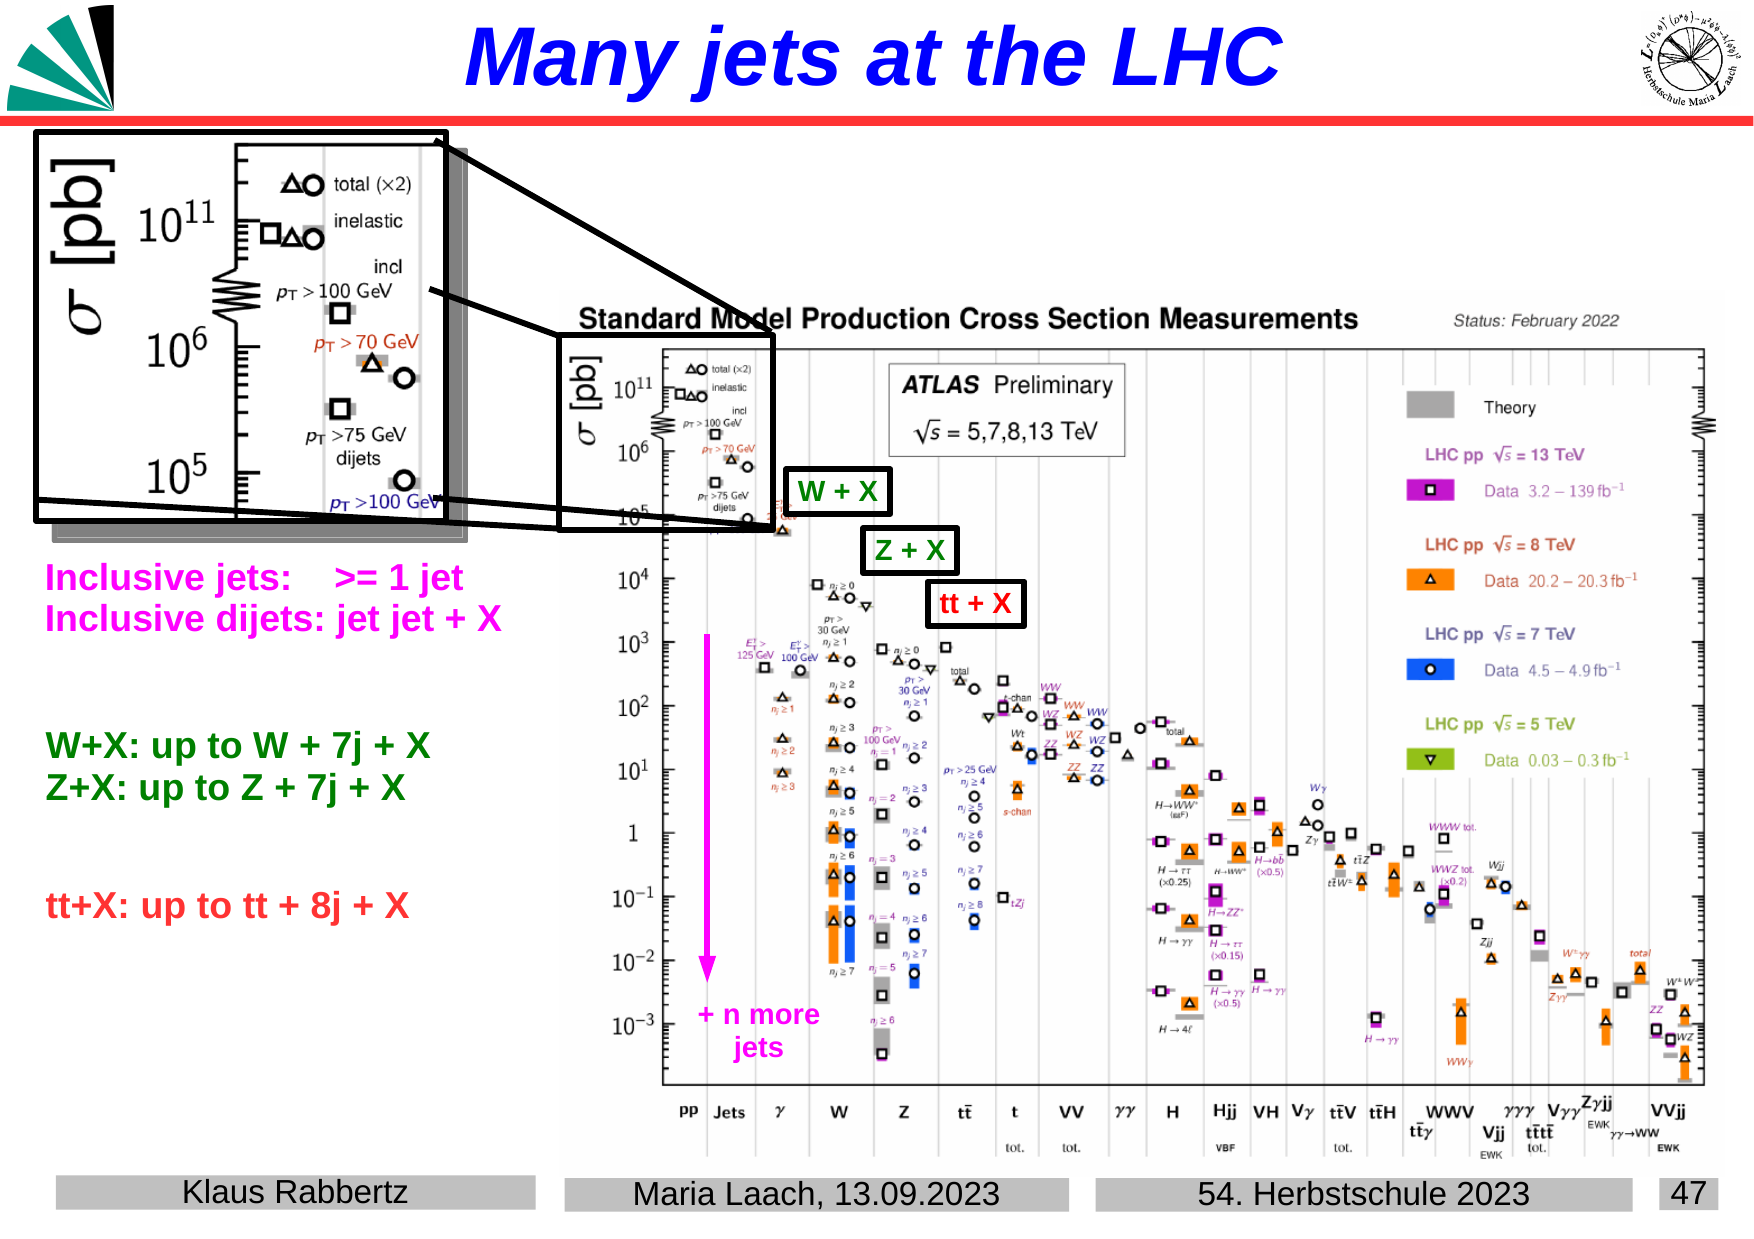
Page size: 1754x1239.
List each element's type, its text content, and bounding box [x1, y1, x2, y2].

text_box Z + X [862, 528, 958, 574]
picture [38, 135, 444, 518]
text_box W+X: up to W + 7j + X Z+X: up to Z + 7j + X [33, 718, 516, 815]
title Many jets at the LHC [129, 0, 1617, 114]
text_box tt+X: up to tt + 8j + X [33, 878, 516, 937]
picture [559, 290, 1725, 1178]
picture [7, 5, 114, 112]
text_box tt + X [927, 581, 1025, 627]
picture [38, 503, 296, 518]
picture [562, 338, 770, 523]
picture [559, 290, 763, 332]
text_box + n more jets [685, 991, 833, 1070]
picture [1641, 11, 1741, 106]
picture [562, 512, 730, 527]
text_box W + X [786, 469, 891, 514]
text_box Inclusive jets: >= 1 jet Inclusive dijets: jet jet + X [32, 550, 515, 646]
